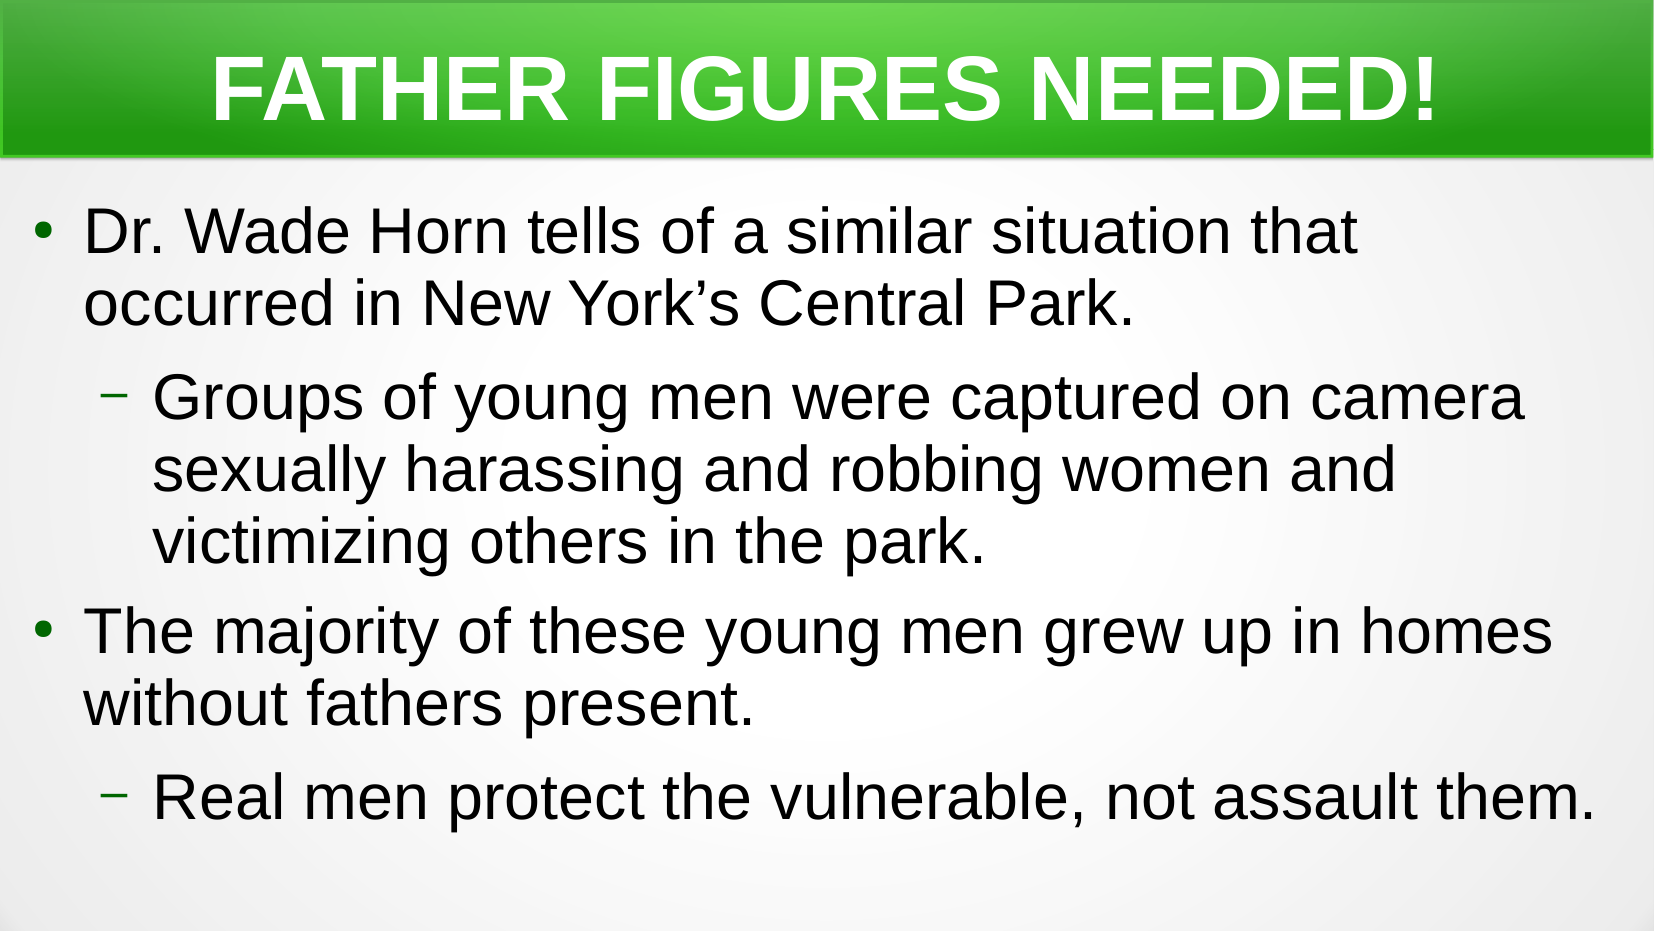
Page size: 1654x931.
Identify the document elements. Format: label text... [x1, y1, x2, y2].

title FATHER FIGURES NEEDED! [82, 35, 1571, 142]
list Dr. Wade Horn tells of a similar situation that occurred in New York’s Central Park. Groups of young men were captured on camera sexually harassing and robbing women and victimizing others in the park. The majority of these young men grew up in homes without fathers present. Real men protect the vulnerable, not assault them. [15, 195, 1621, 901]
